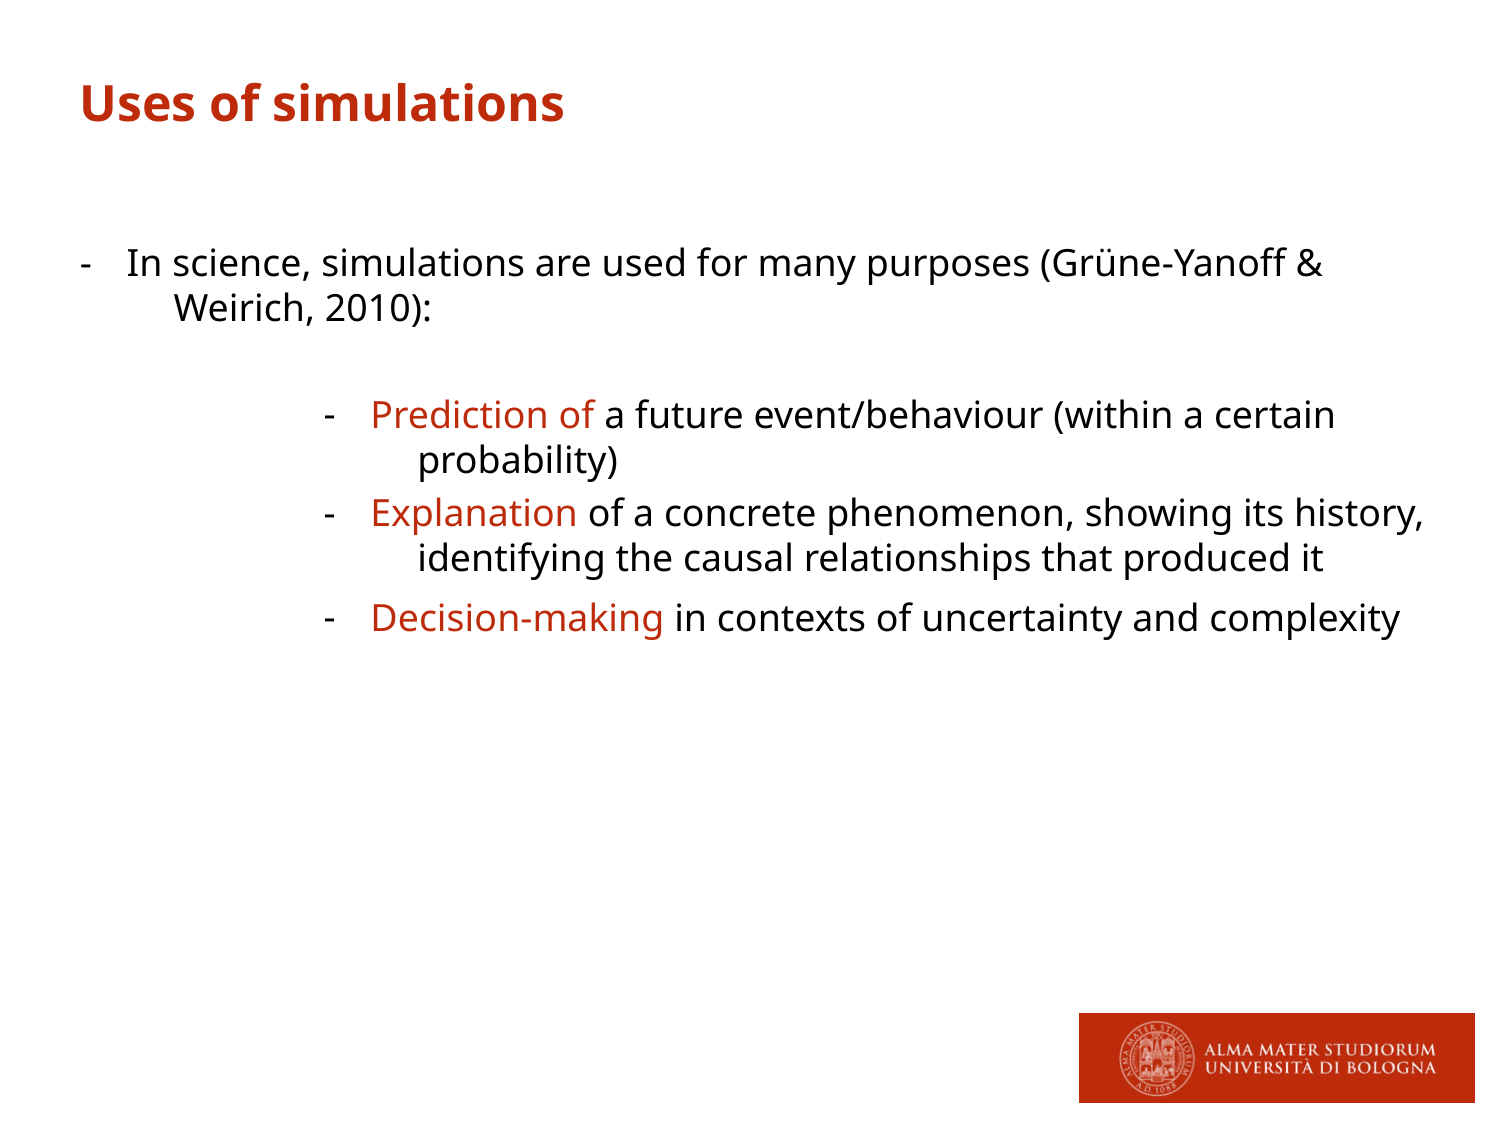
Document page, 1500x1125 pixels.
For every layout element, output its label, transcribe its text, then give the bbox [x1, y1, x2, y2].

list In science, simulations are used for many purposes (Grüne-Yanoff & Weirich, 2010): Prediction of a future event/behaviour (within a certain probability) Explanation of a concrete phenomenon, showing its history, identifying the causal relationships that produced it Decision-making in contexts of uncertainty and complexity [64, 231, 1447, 965]
list Uses of simulations [64, 78, 1447, 185]
